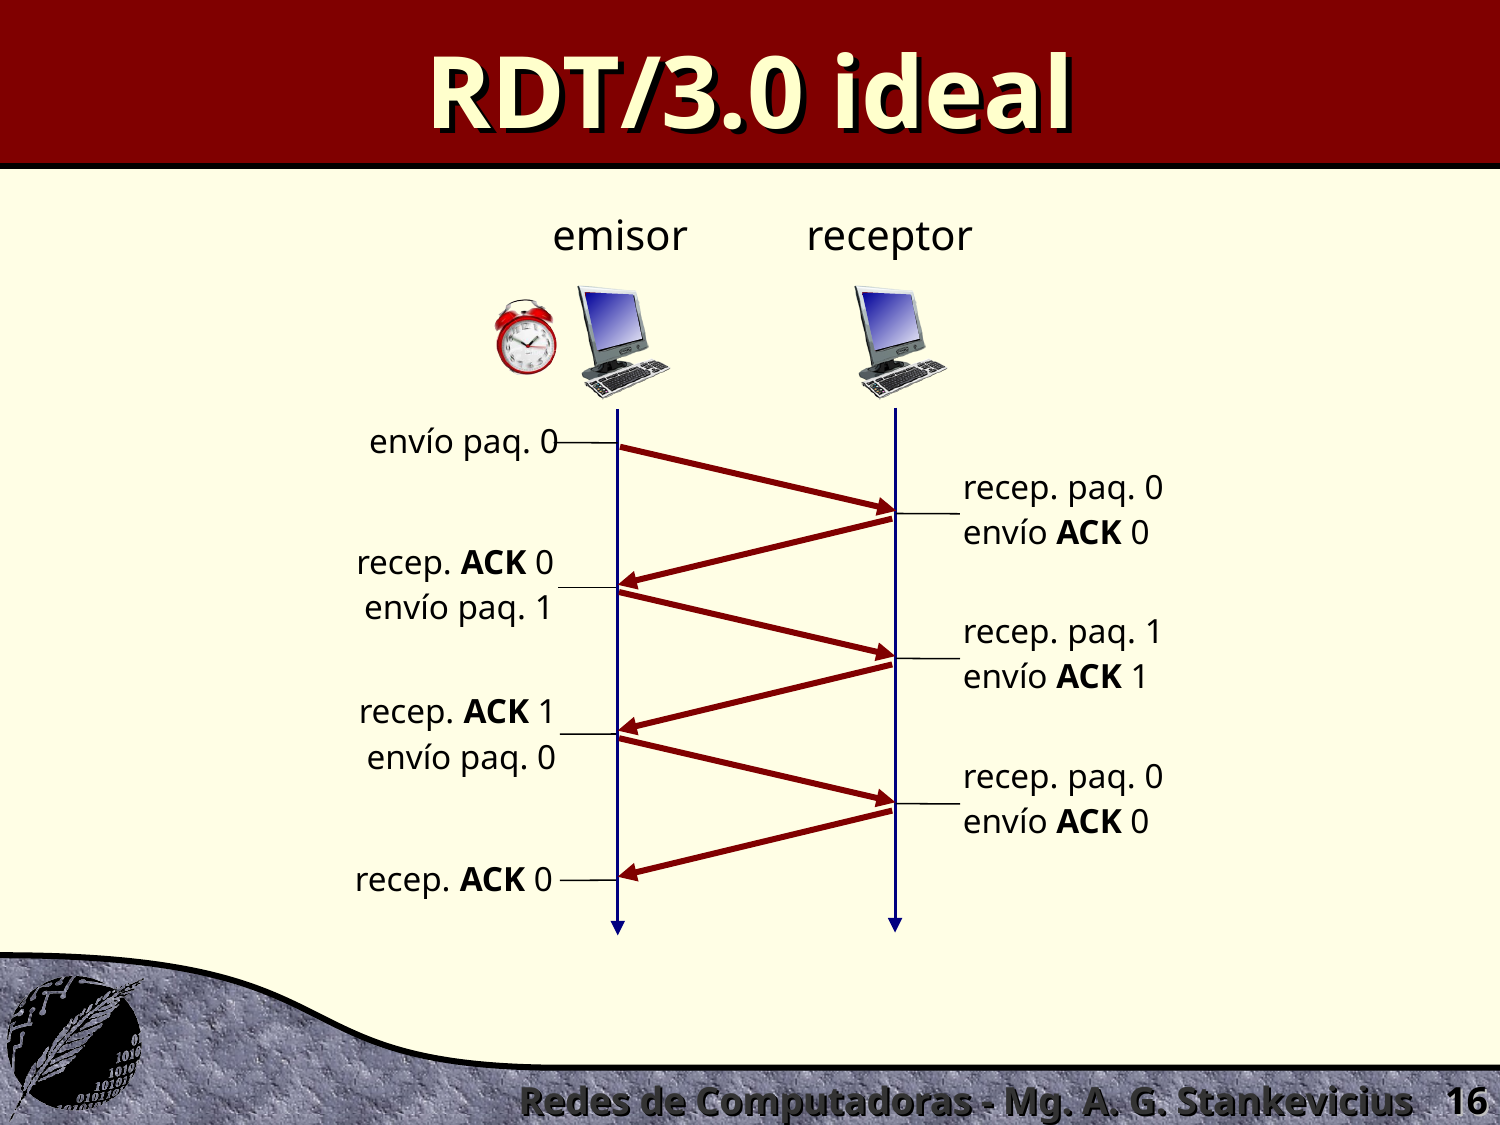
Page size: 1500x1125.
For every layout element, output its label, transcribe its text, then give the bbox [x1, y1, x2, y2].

text_box recep. paq. 1 envío ACK 1 [948, 600, 1170, 709]
text_box recep. paq. 0 envío ACK 0 [948, 745, 1175, 853]
picture [487, 296, 560, 376]
text_box receptor [791, 198, 993, 272]
text_box emisor [537, 198, 697, 272]
text_box recep. paq. 0 envío ACK 0 [948, 456, 1175, 565]
text_box recep. ACK 0 [340, 848, 572, 910]
picture [790, 1100, 795, 1110]
picture [1047, 1100, 1054, 1110]
title RDT/3.0 ideal [15, 5, 1485, 160]
picture [574, 280, 693, 408]
picture [851, 280, 970, 408]
text_box recep. ACK 1 envío paq. 0 [343, 681, 571, 789]
text_box [862, 292, 920, 351]
text_box envío paq. 0 [354, 410, 564, 473]
text_box [584, 292, 643, 351]
picture [0, 959, 1500, 1125]
text_box recep. ACK 0 envío paq. 1 [341, 531, 573, 639]
